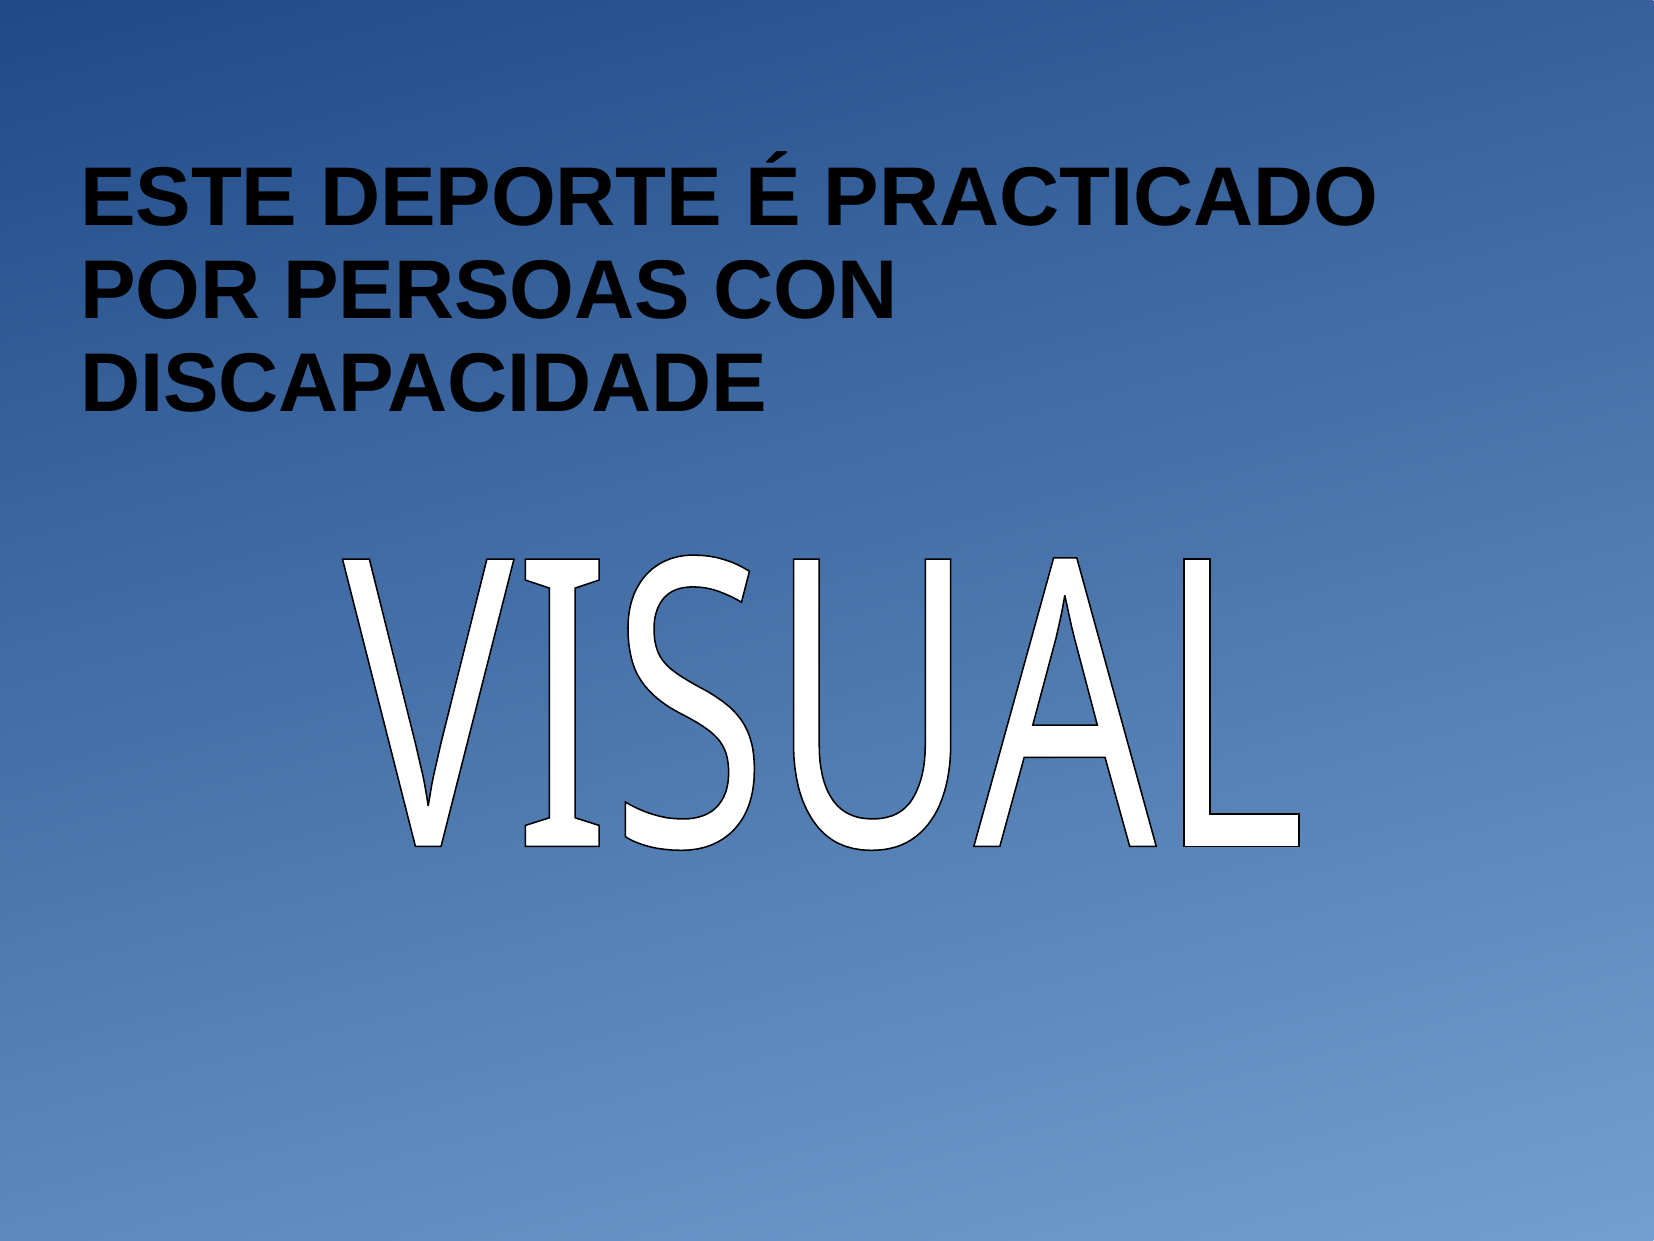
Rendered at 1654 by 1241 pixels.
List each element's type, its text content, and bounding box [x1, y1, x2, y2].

text_box VISUAL [1184, 559, 1300, 847]
text_box VISUAL [625, 555, 755, 851]
text_box VISUAL [342, 559, 514, 847]
text_box VISUAL [525, 559, 600, 847]
text_box ESTE DEPORTE É PRACTICADO POR PERSOAS CON DISCAPACIDADE [65, 143, 1394, 438]
text_box VISUAL [793, 559, 951, 851]
text_box VISUAL [973, 557, 1157, 847]
